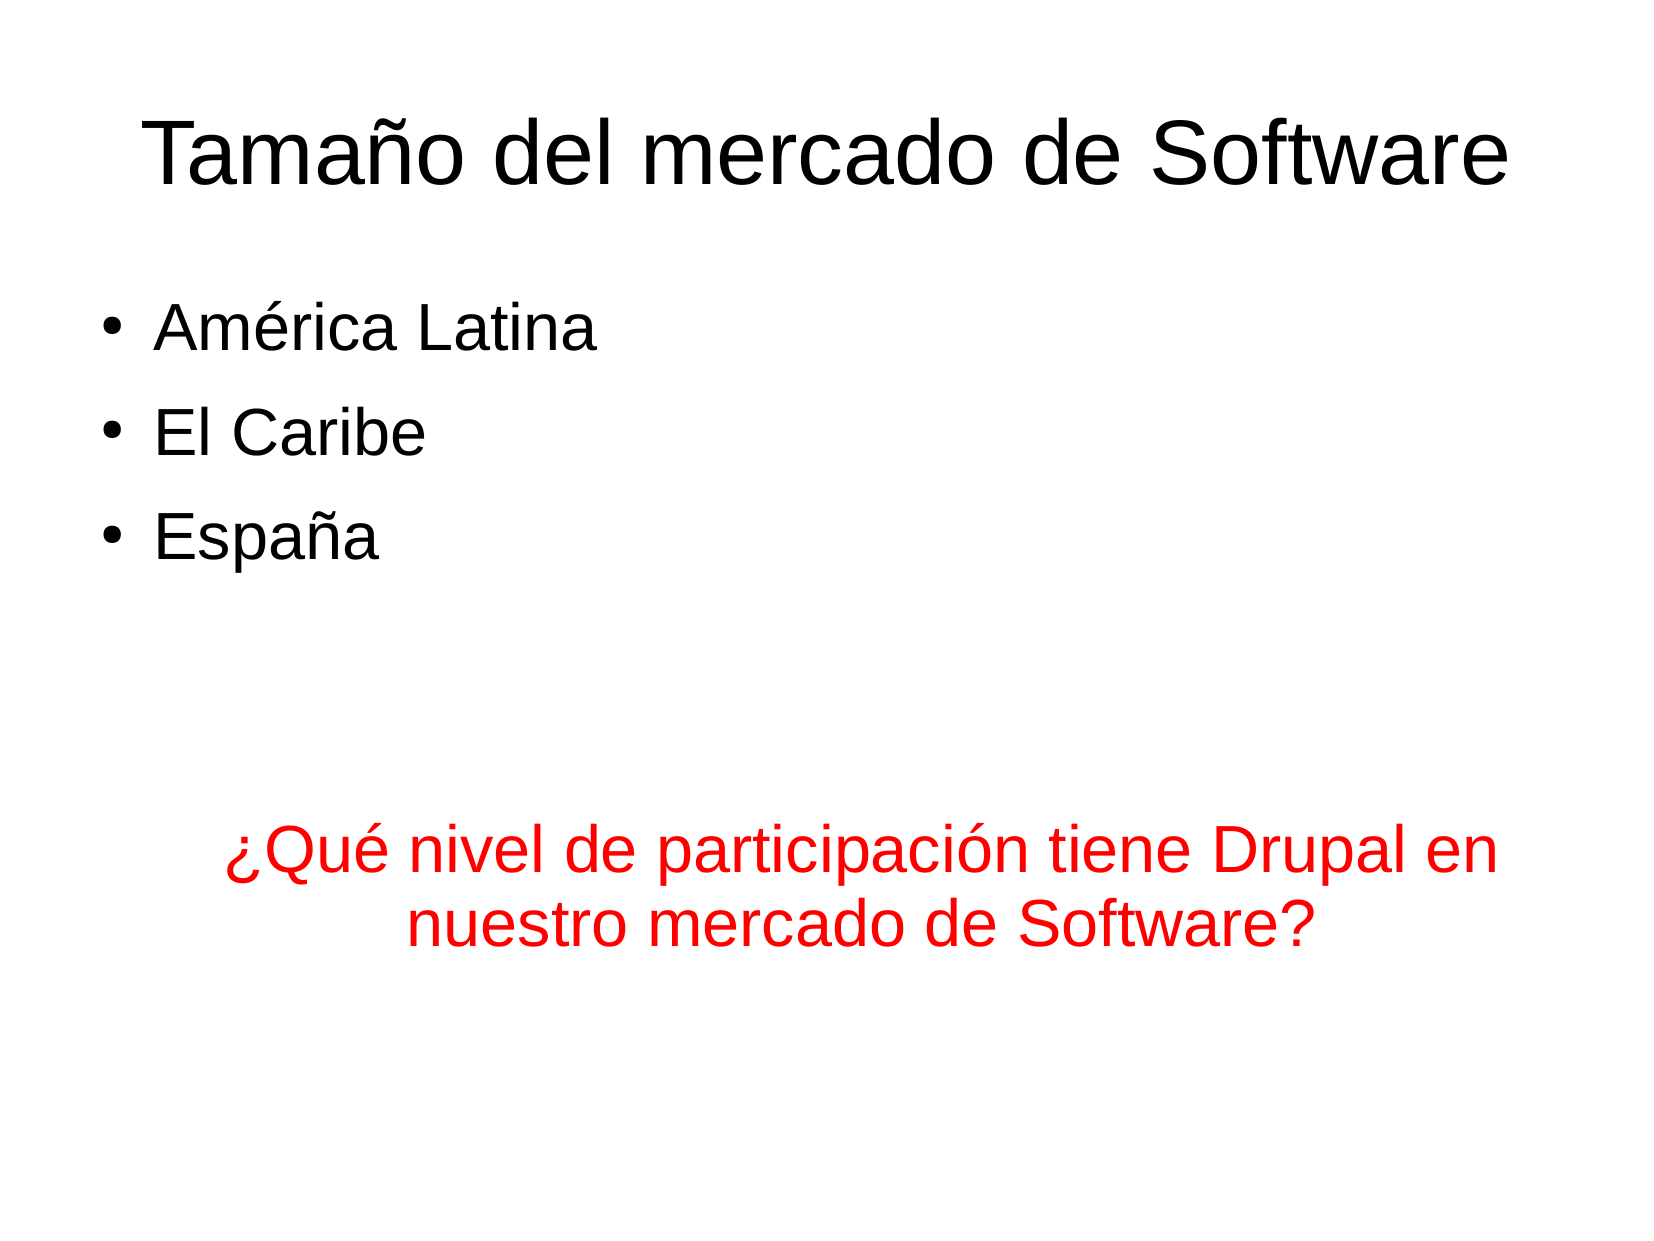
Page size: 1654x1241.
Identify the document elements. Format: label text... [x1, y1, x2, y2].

list América Latina El Caribe España ¿Qué nivel de participación tiene Drupal en nuestro mercado de Software? [82, 290, 1571, 1109]
title Tamaño del mercado de Software [82, 49, 1571, 257]
